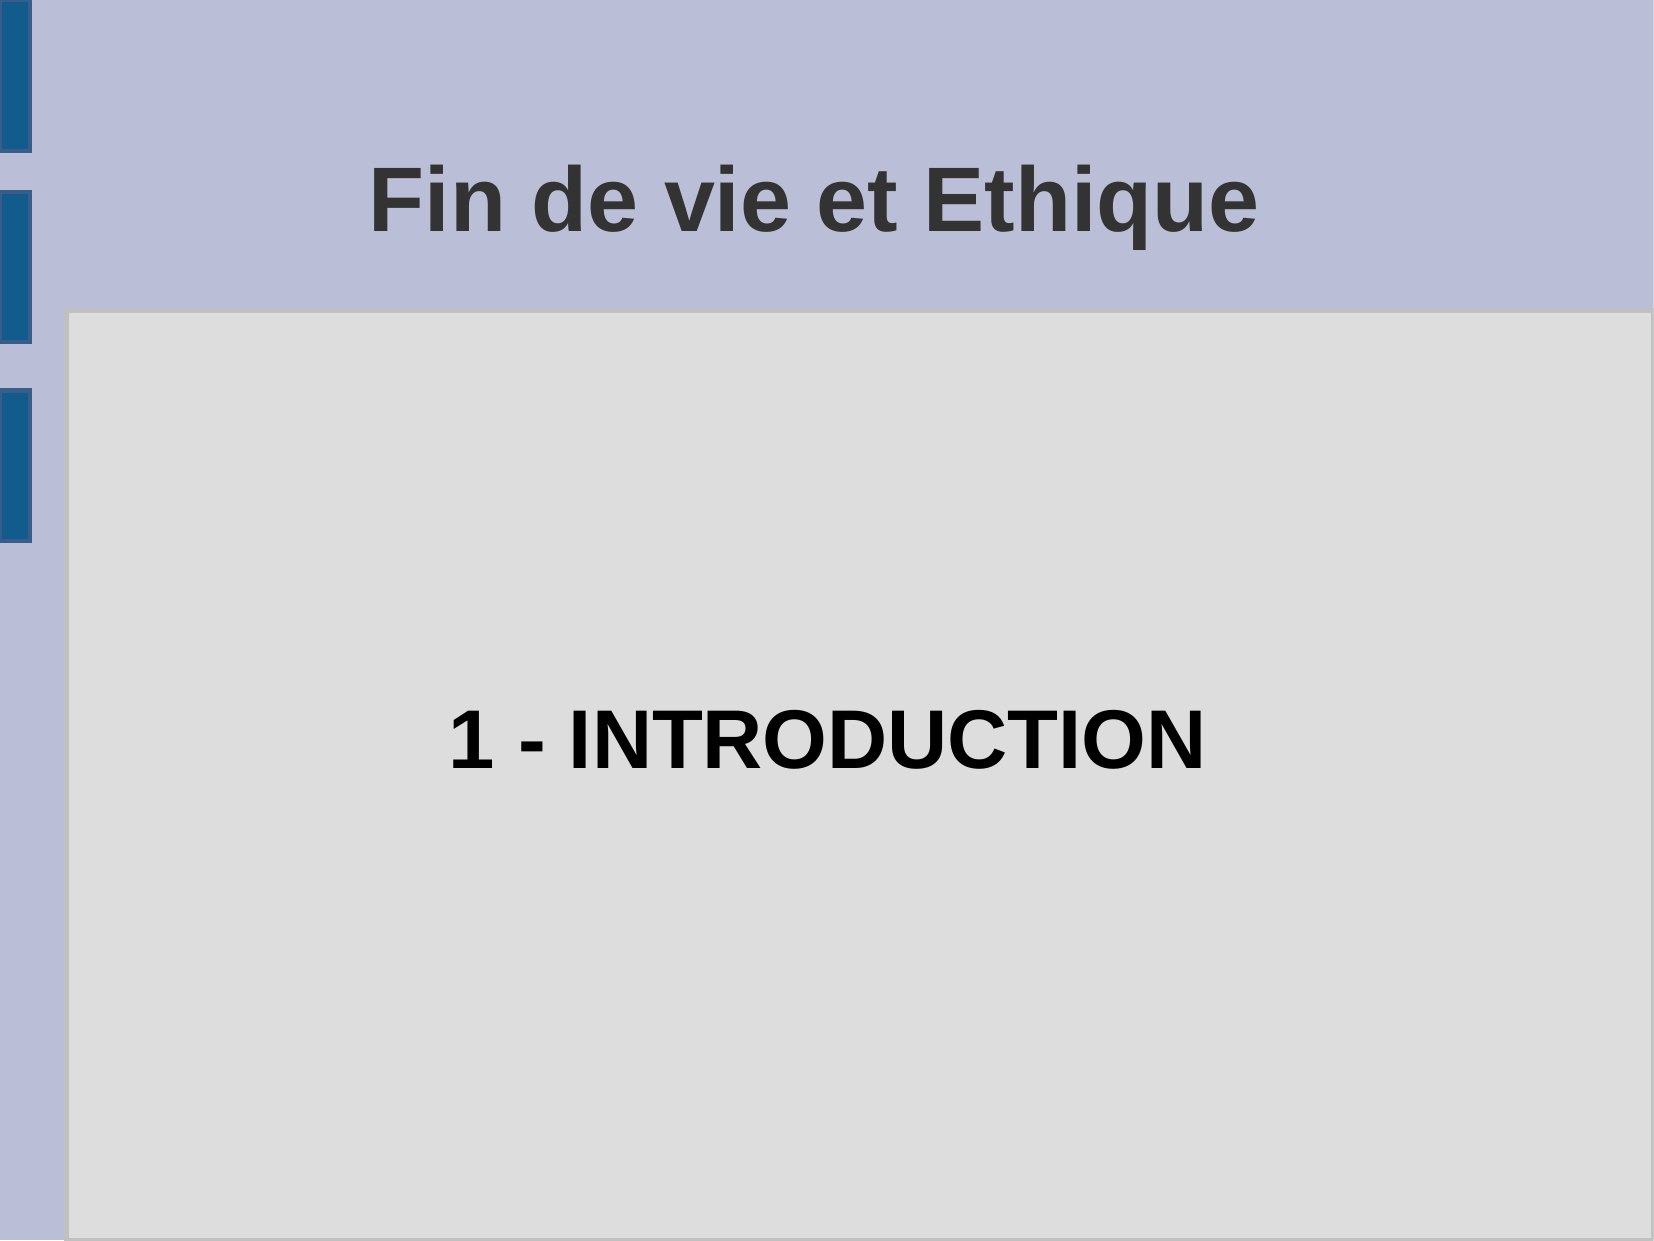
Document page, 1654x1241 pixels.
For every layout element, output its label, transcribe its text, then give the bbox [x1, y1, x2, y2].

title Fin de vie et Ethique [121, 98, 1534, 291]
subtitle 1 - INTRODUCTION [121, 352, 1534, 1119]
